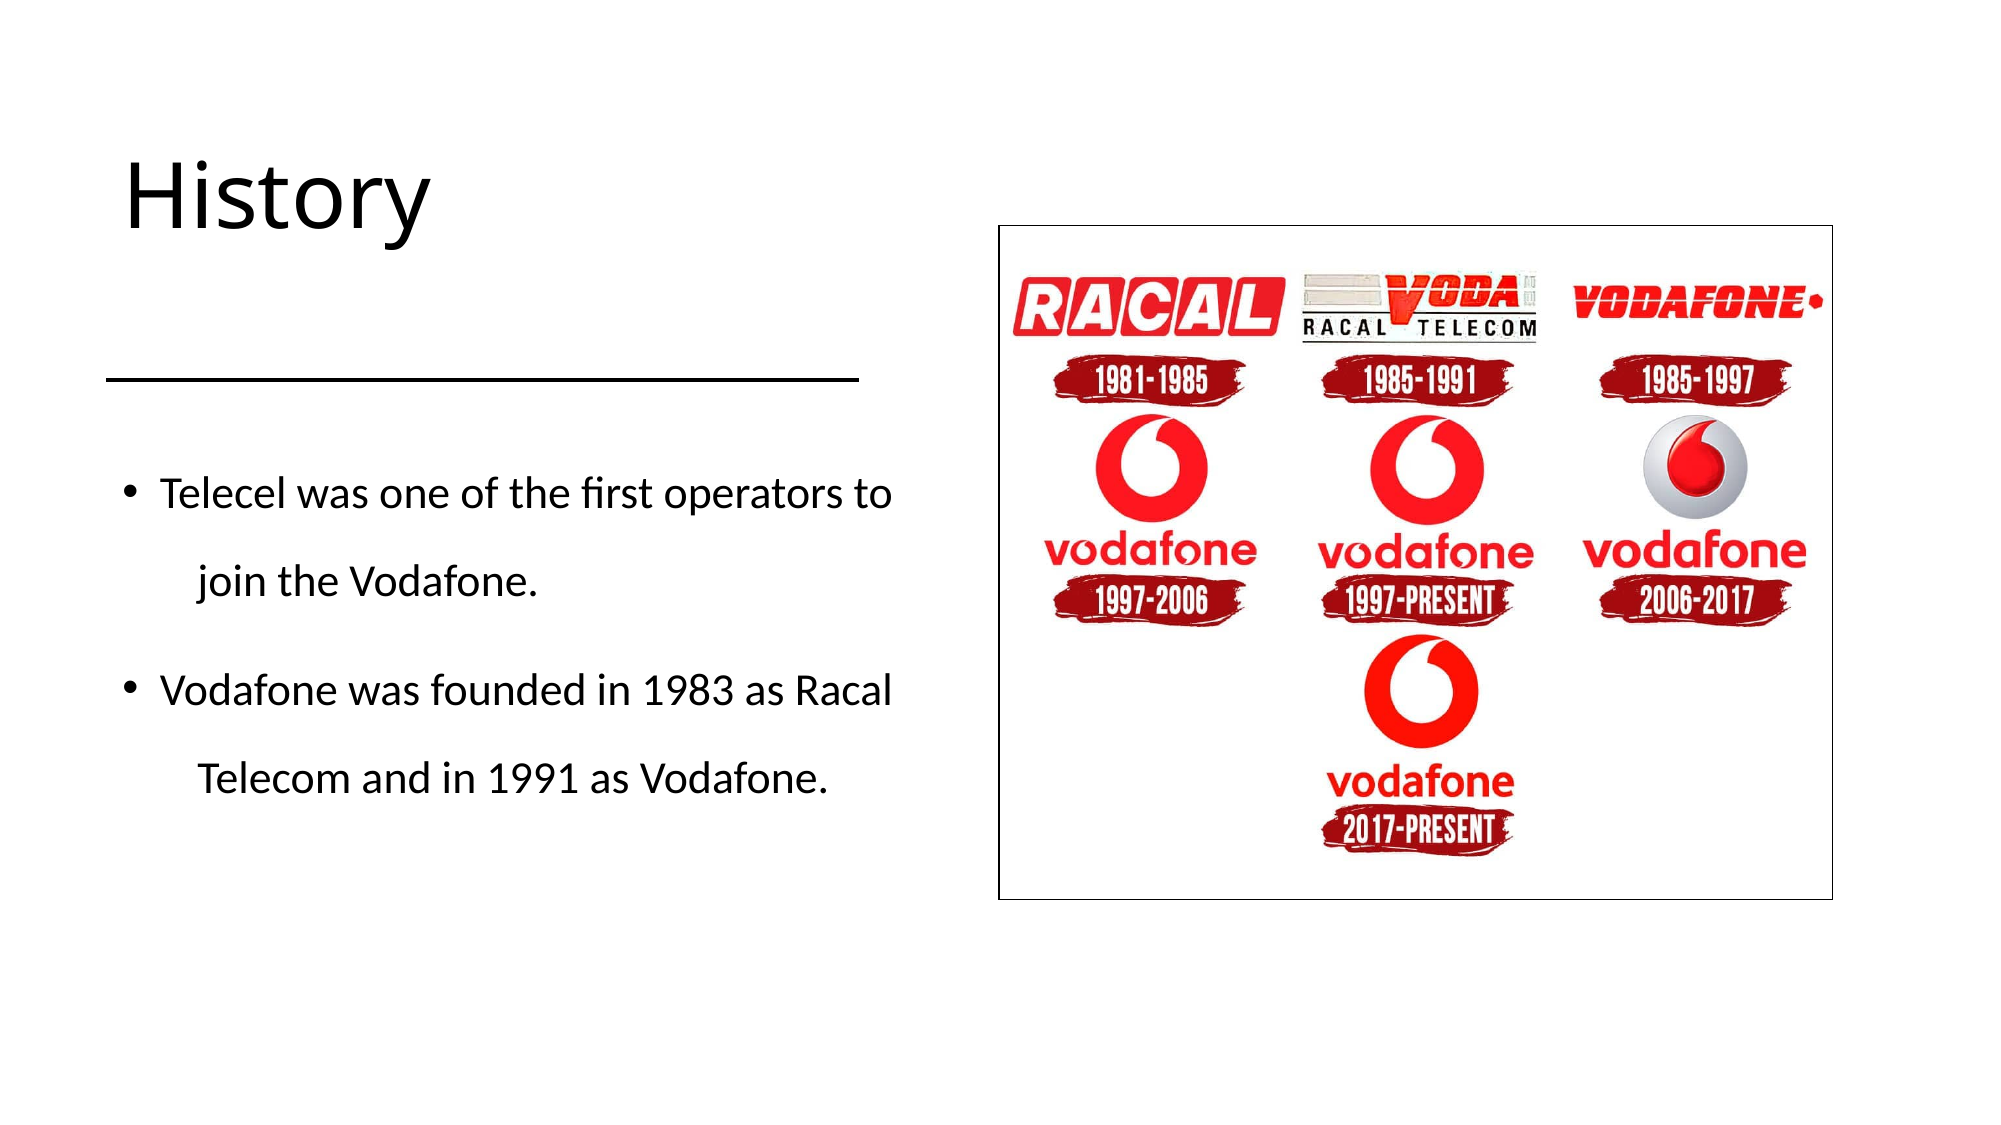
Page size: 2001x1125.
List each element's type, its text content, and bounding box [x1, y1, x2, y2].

picture [999, 226, 1832, 899]
title History [107, 59, 948, 338]
list Telecel was one of the first operators to join the Vodafone. Vodafone was founded in 1983 as Racal Telecom and in 1991 as Vodafone. [107, 422, 948, 850]
